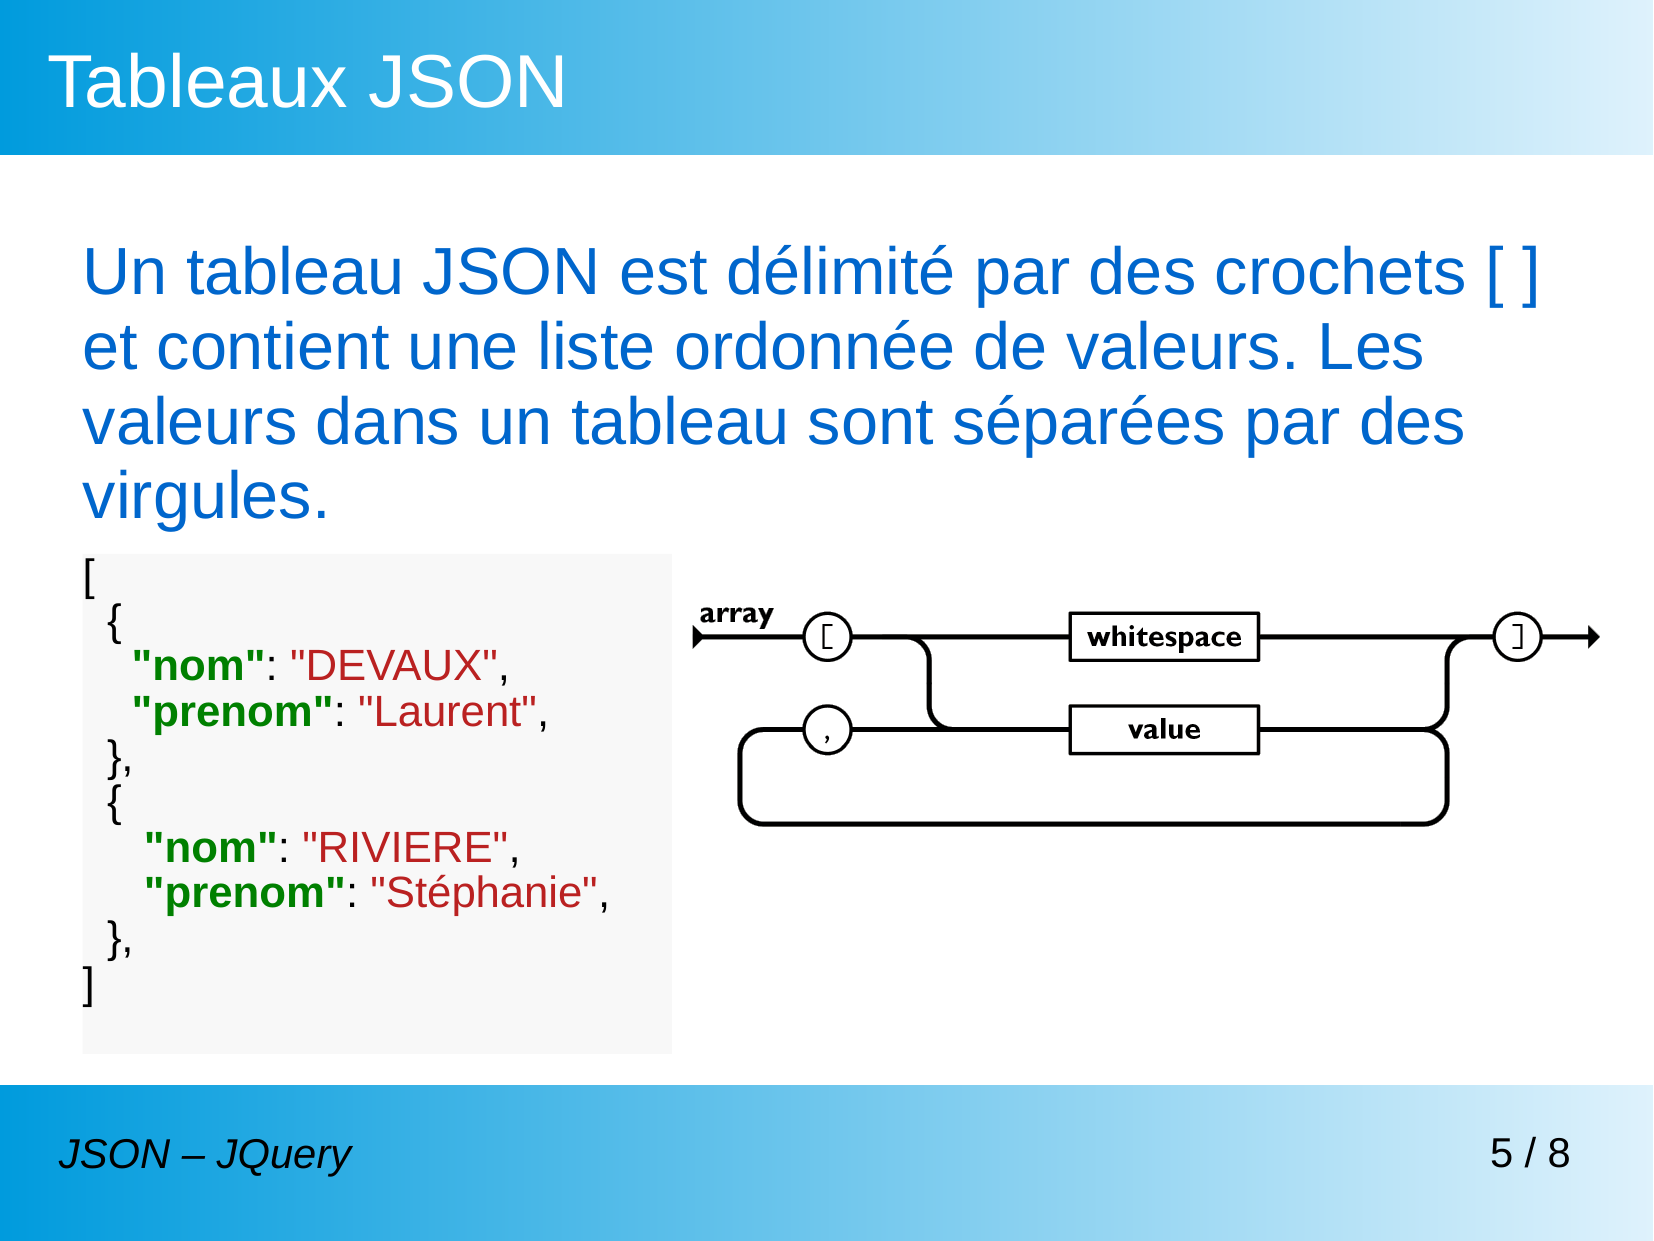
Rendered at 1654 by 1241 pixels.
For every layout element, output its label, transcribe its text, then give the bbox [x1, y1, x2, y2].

picture [682, 586, 1602, 827]
list Un tableau JSON est délimité par des crochets [ ] et contient une liste ordonnée de valeurs. Les valeurs dans un tableau sont séparées par des virgules. [82, 234, 1571, 578]
picture [137, 1086, 142, 1240]
list [ { "nom": "DEVAUX", "prenom": "Laurent", }, { "nom": "RIVIERE", "prenom": "Stéphanie", }, ] [82, 553, 672, 1054]
title Tableaux JSON [47, 28, 1536, 134]
